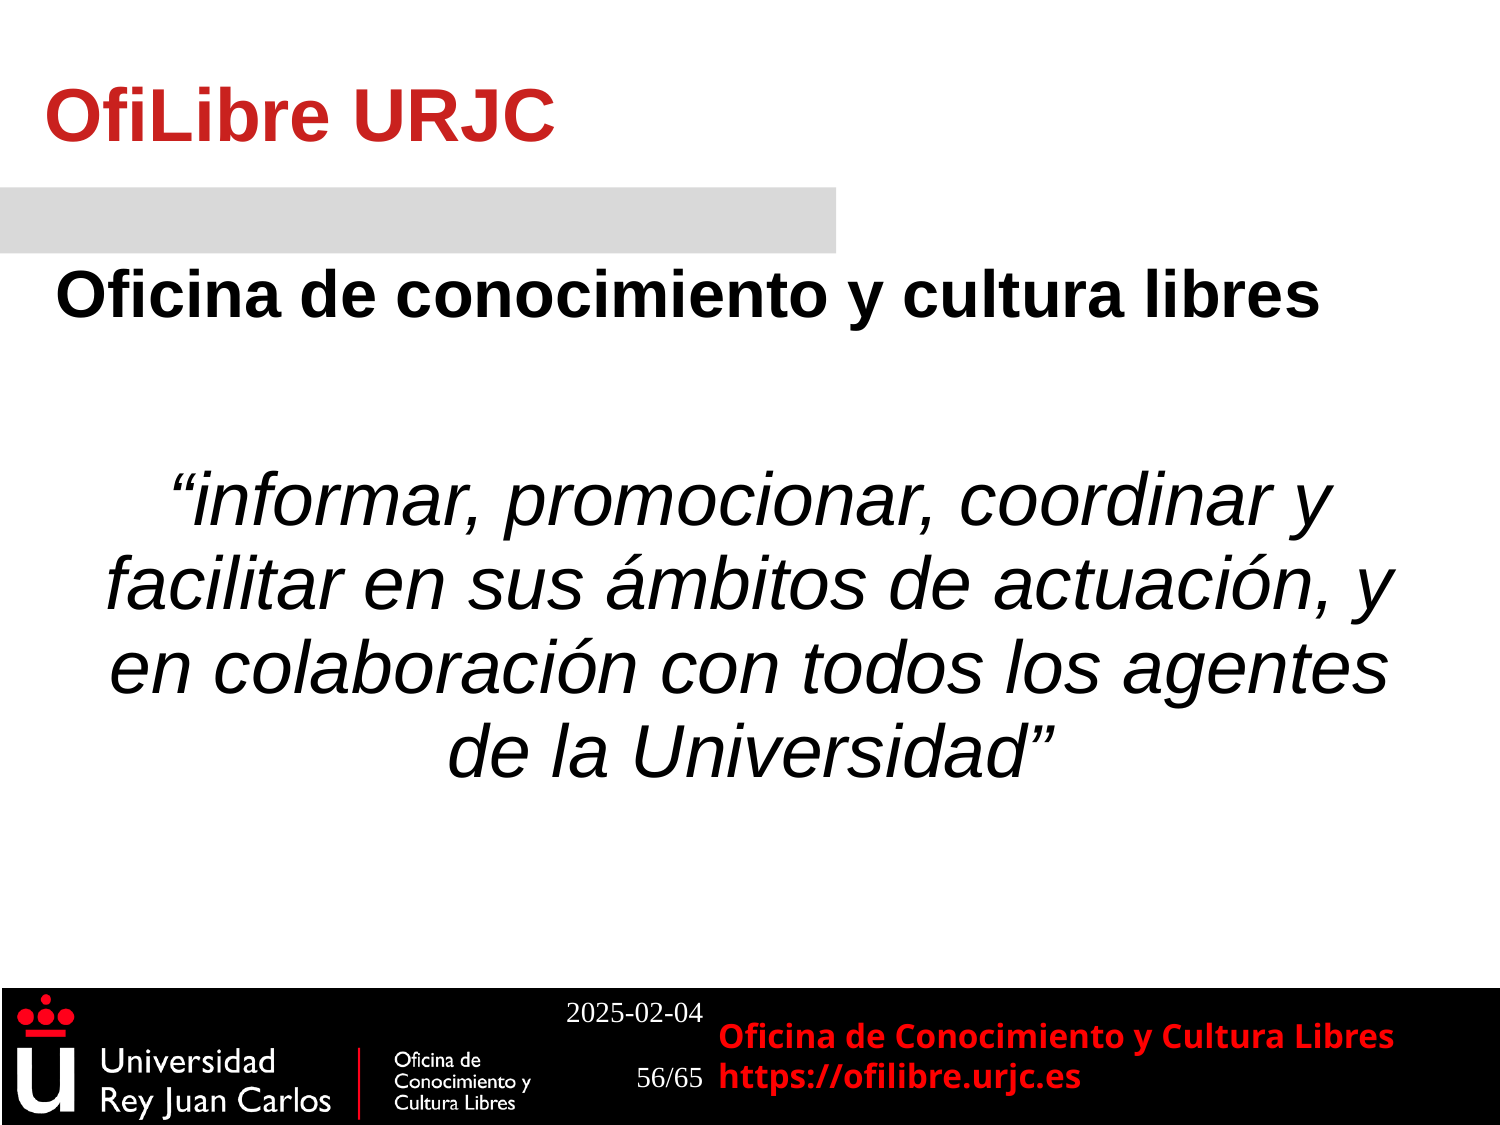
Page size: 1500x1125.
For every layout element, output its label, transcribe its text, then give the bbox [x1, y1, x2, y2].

title [75, 7, 1425, 196]
text_box OfiLibre URJC [30, 66, 1036, 249]
text_box “informar, promocionar, coordinar y facilitar en sus ámbitos de actuación, y en colaboración con todos los agentes de la Universidad” [45, 450, 1456, 856]
picture [17, 994, 531, 1120]
text_box Oficina de conocimiento y cultura libres [40, 249, 1366, 346]
